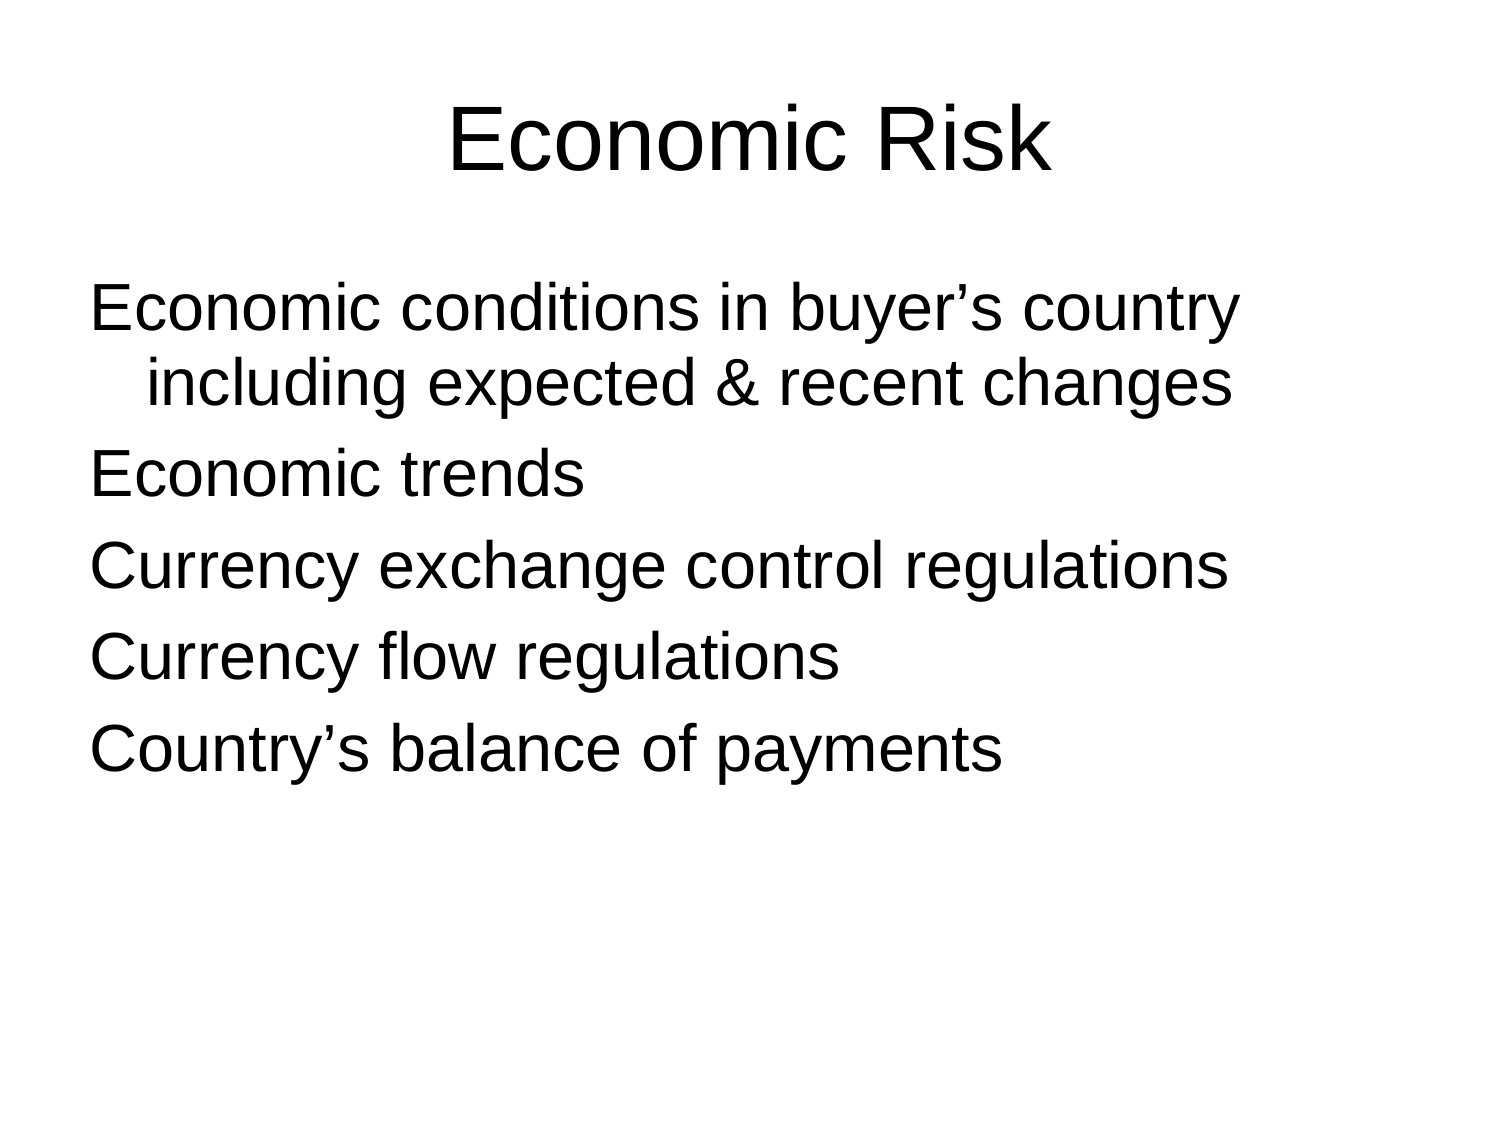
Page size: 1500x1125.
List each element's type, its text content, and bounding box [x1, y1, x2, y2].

title Economic Risk [75, 45, 1426, 233]
list Economic conditions in buyer’s country including expected & recent changes Economic trends Currency exchange control regulations Currency flow regulations Country’s balance of payments [75, 262, 1426, 1088]
